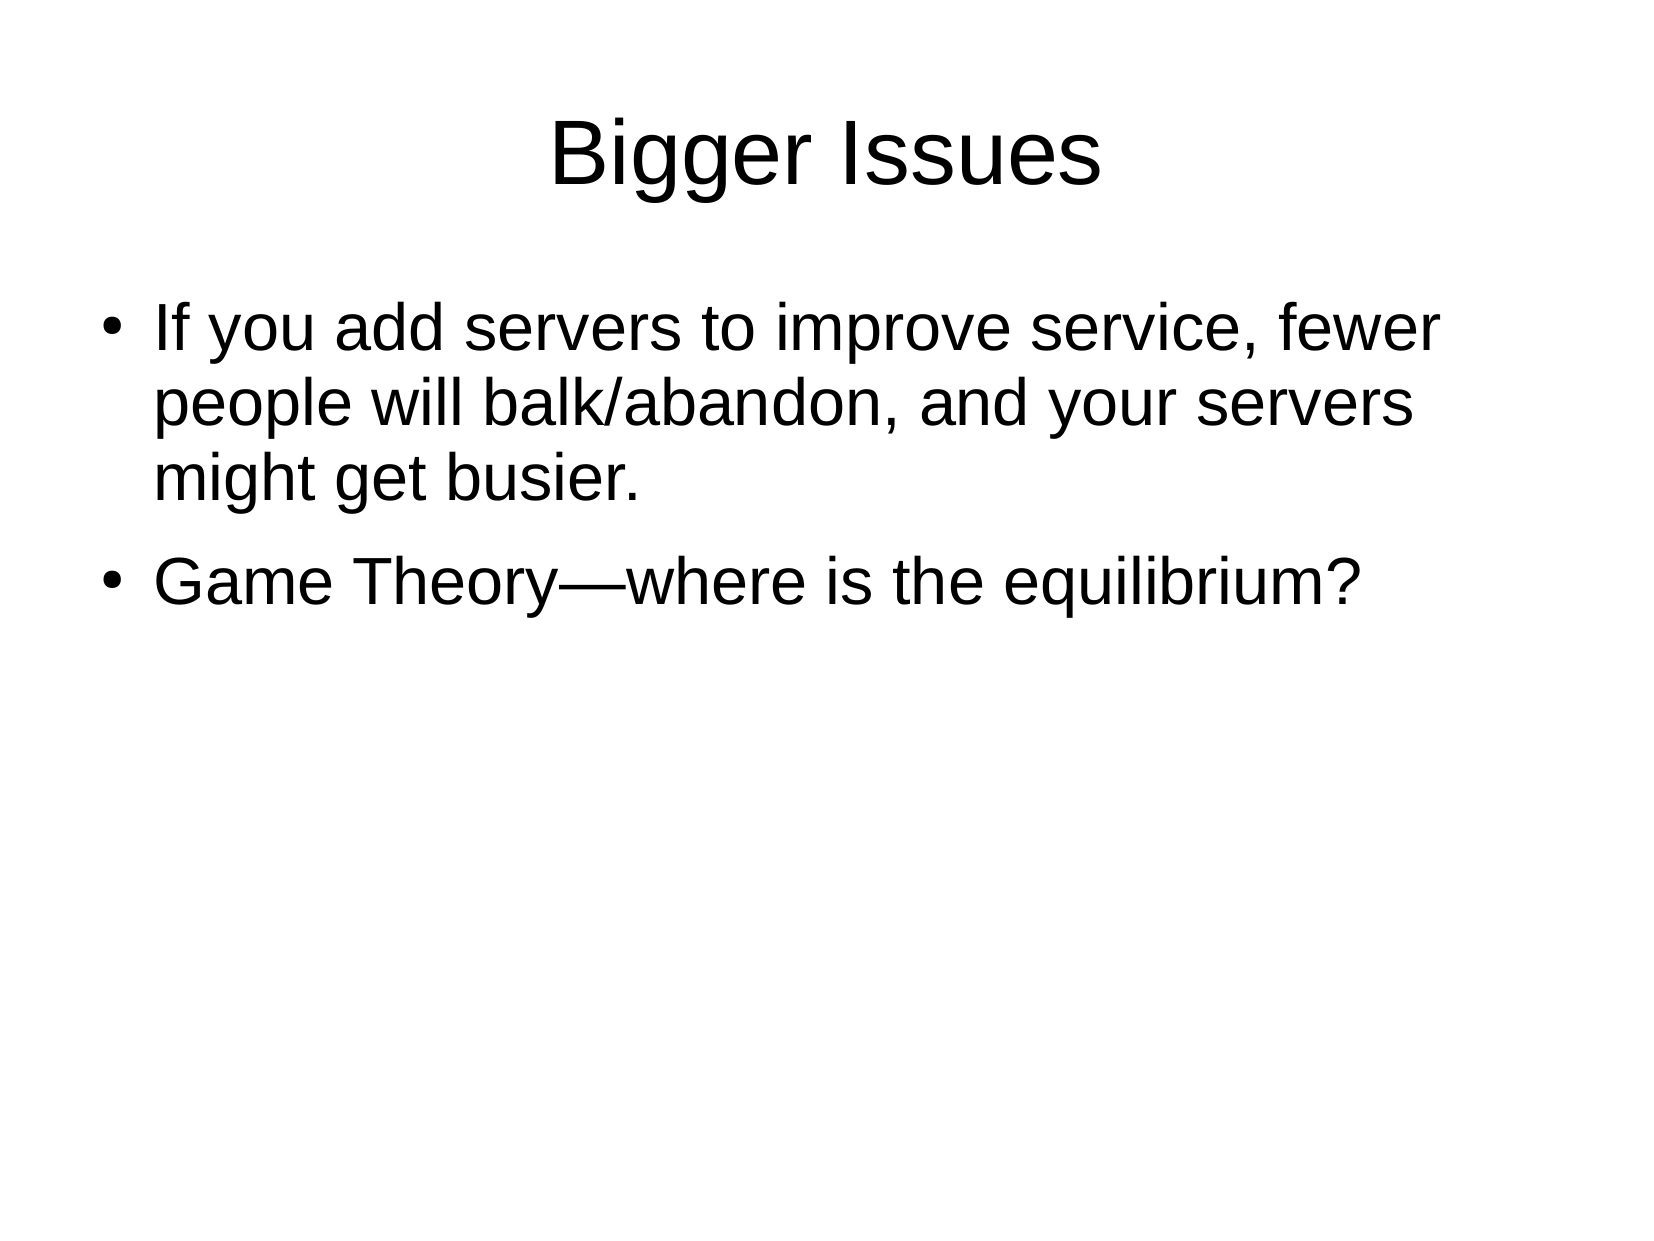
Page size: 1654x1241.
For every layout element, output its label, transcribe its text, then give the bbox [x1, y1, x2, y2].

list If you add servers to improve service, fewer people will balk/abandon, and your servers might get busier. Game Theory—where is the equilibrium? [82, 290, 1571, 1109]
title Bigger Issues [82, 56, 1571, 250]
